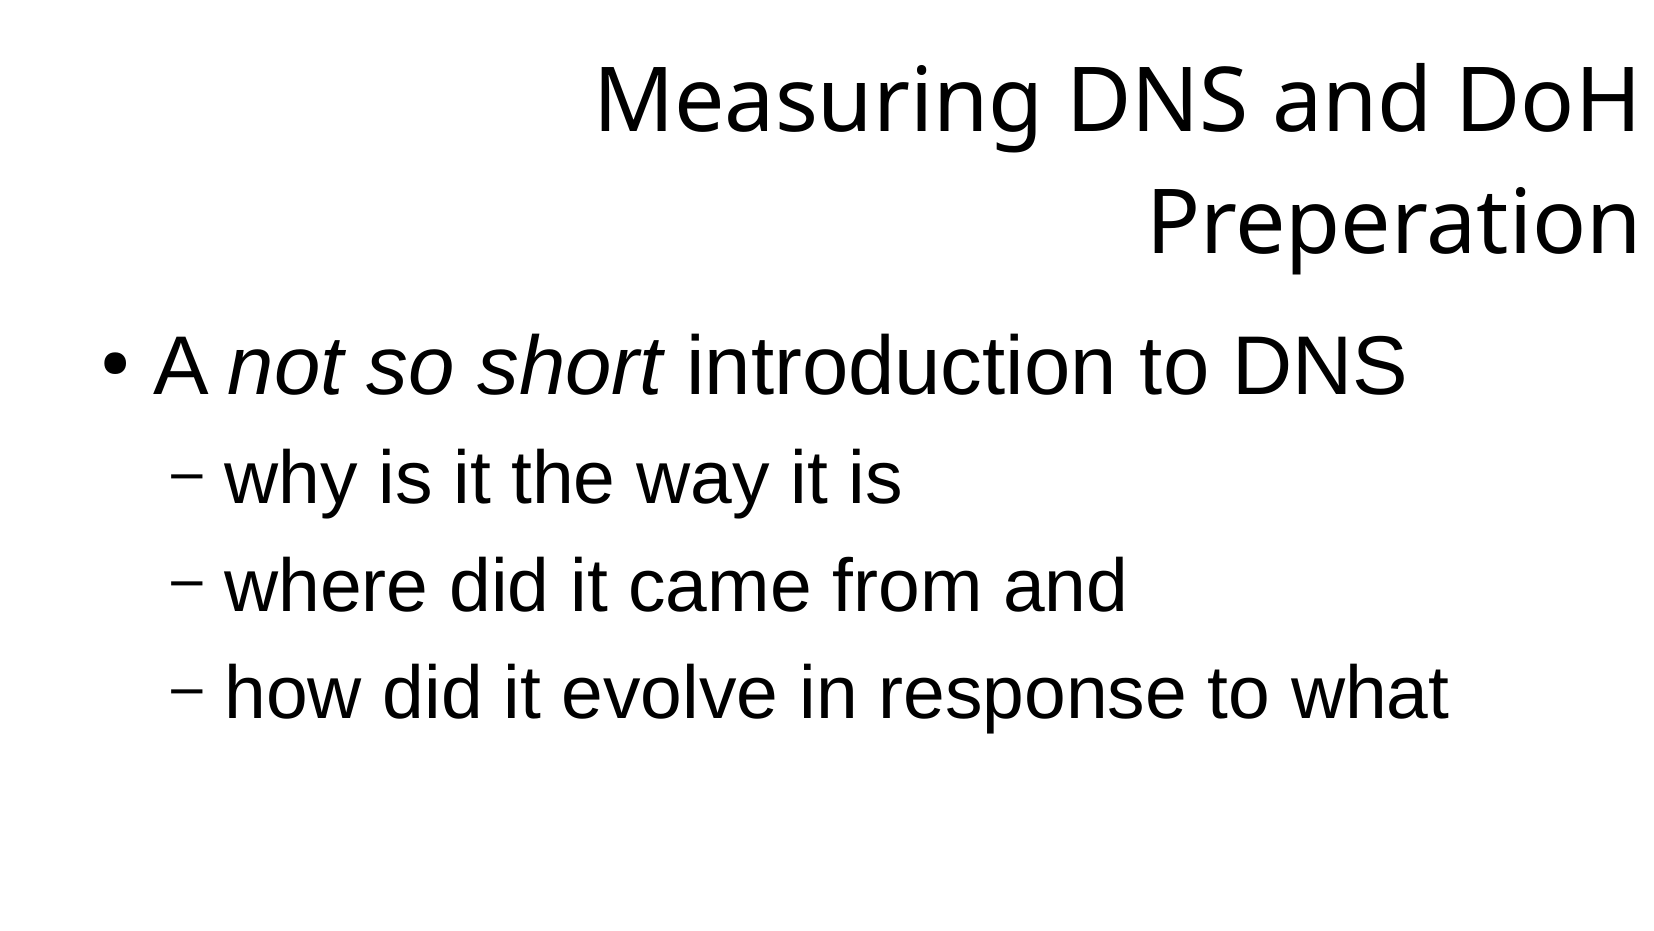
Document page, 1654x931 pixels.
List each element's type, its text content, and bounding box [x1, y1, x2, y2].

list A not so short introduction to DNS why is it the way it is where did it came from and how did it evolve in response to what [82, 318, 1654, 931]
title Measuring DNS and DoH Preperation [11, 35, 1642, 260]
